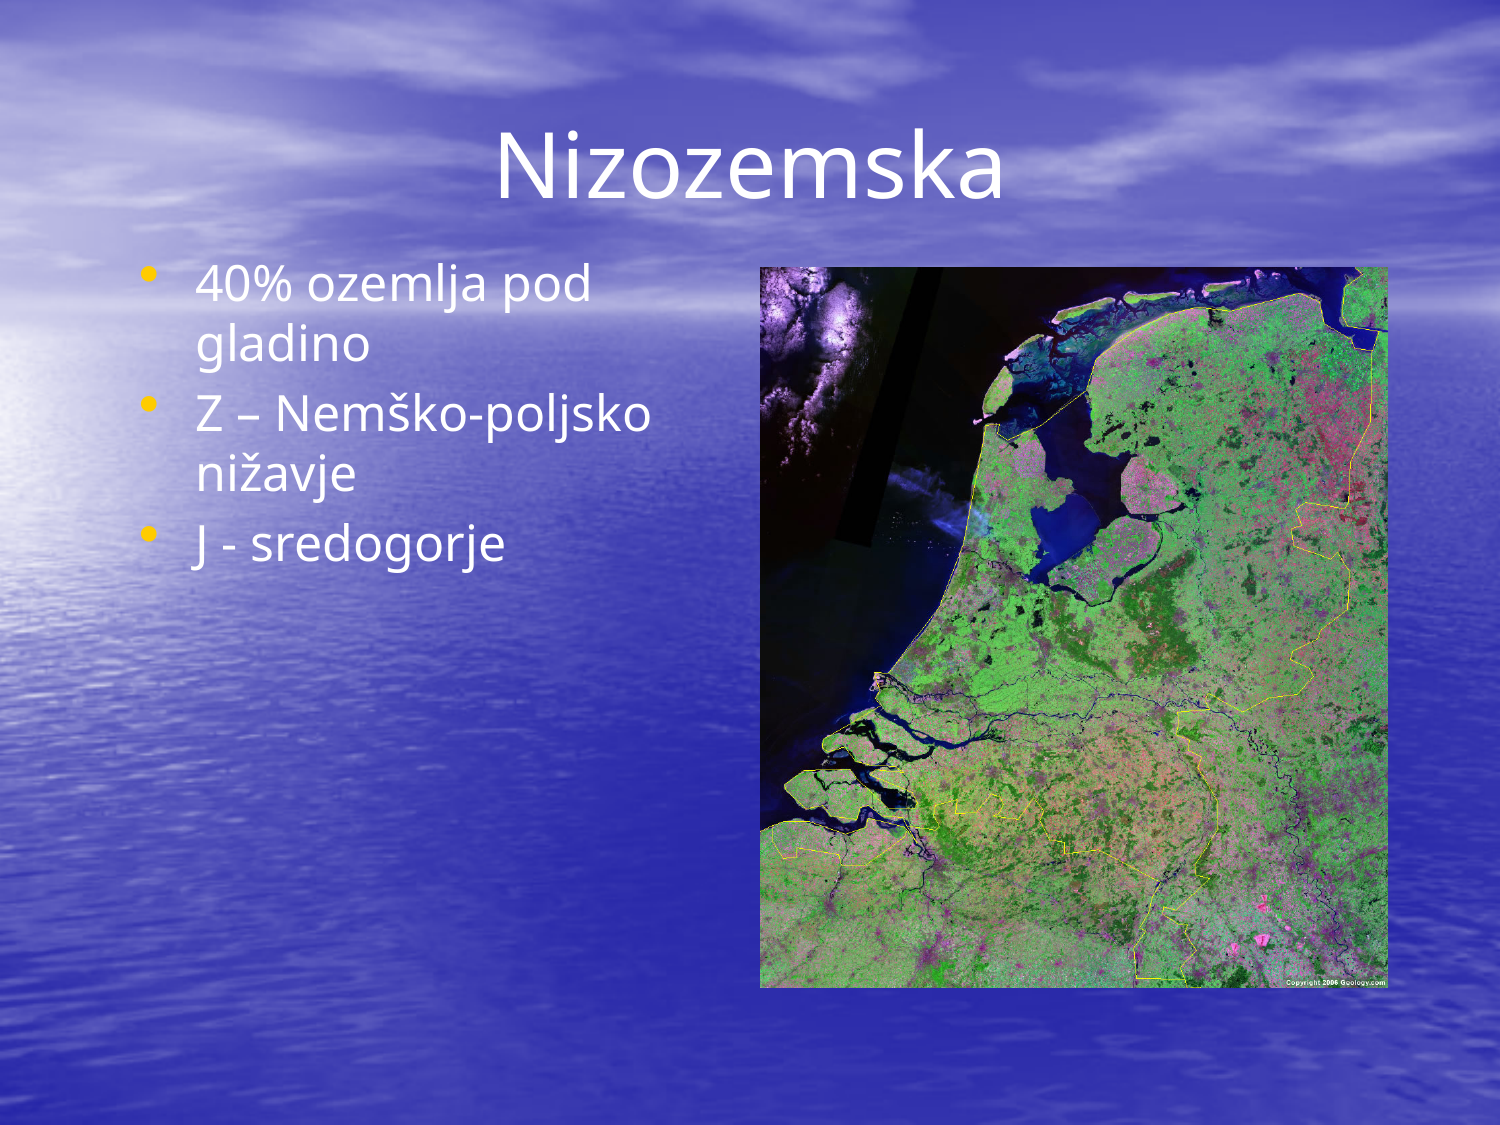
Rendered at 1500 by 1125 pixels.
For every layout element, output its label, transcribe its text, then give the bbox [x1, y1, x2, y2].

picture [0, 0, 1500, 1125]
list 40% ozemlja pod gladino Z – Nemško-poljsko nižavje J - sredogorje [123, 243, 729, 882]
title Nizozemska [75, 47, 1425, 275]
